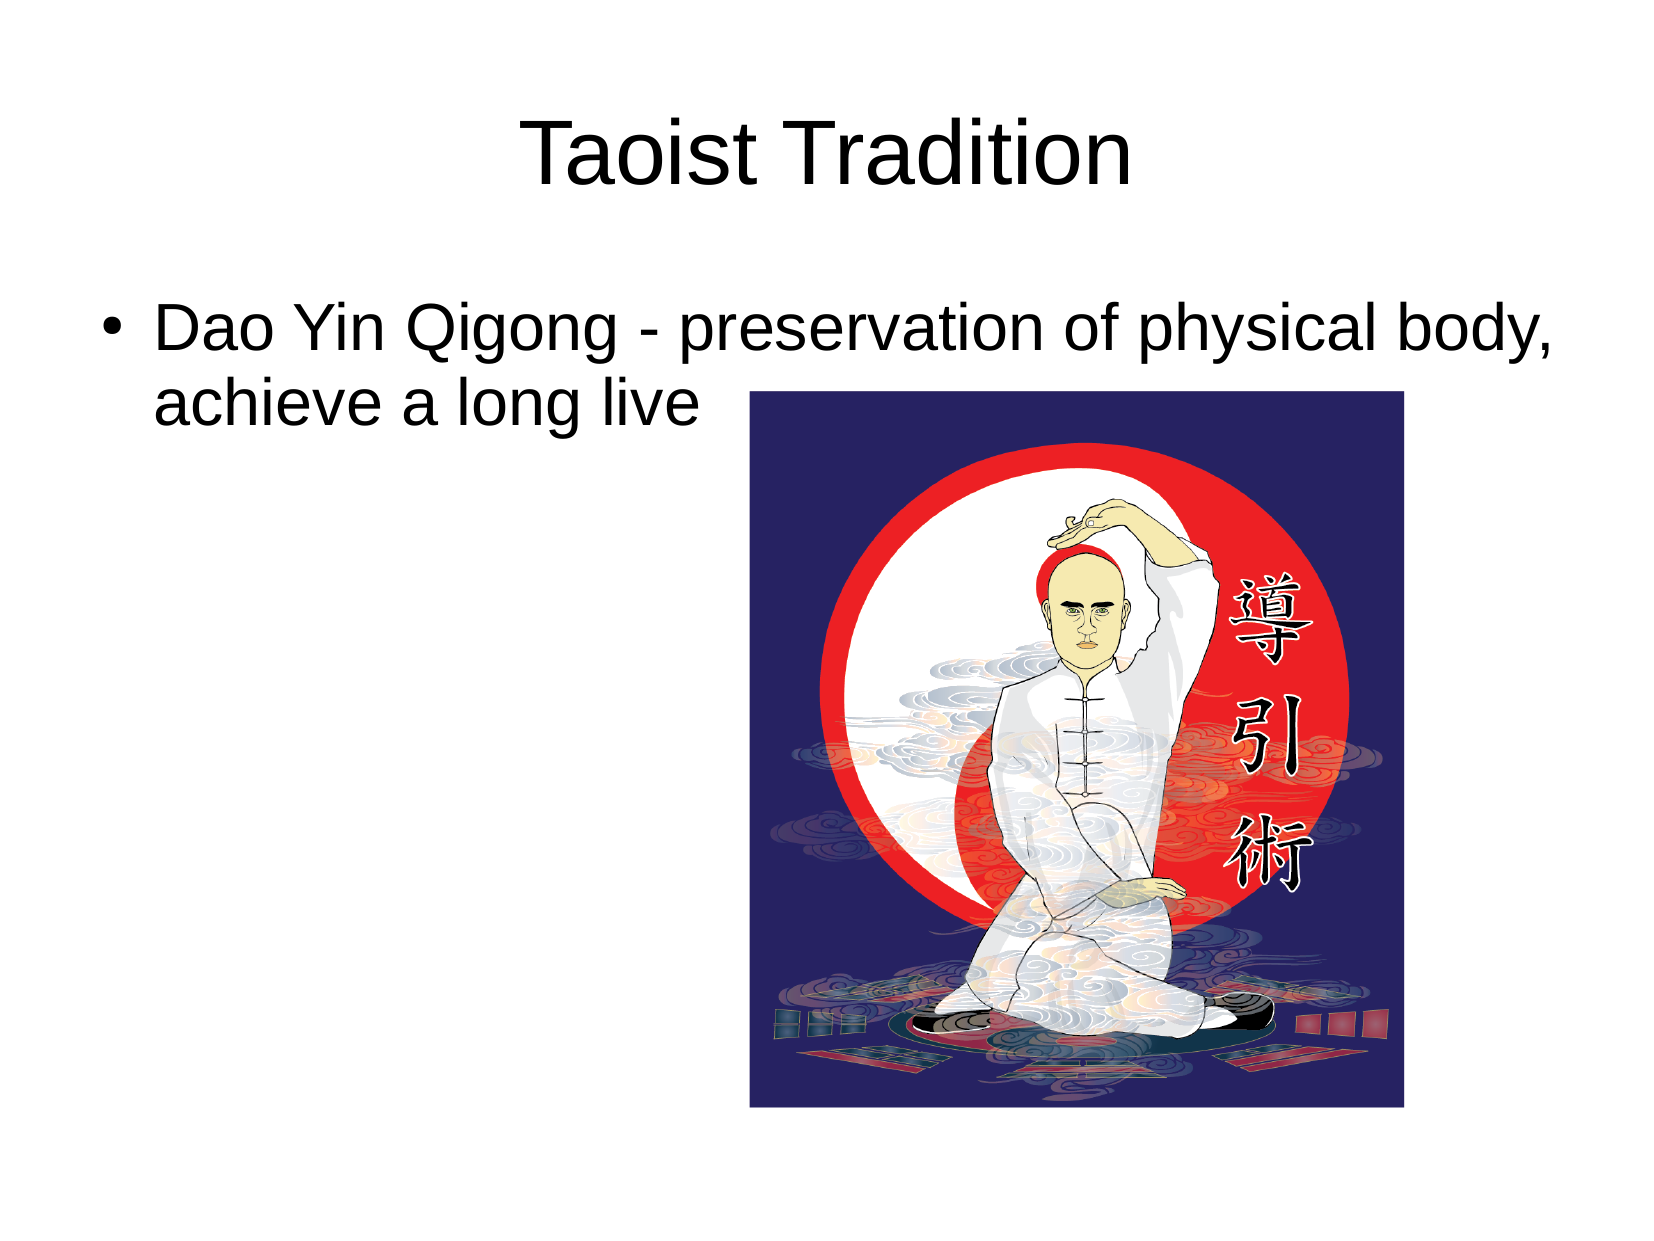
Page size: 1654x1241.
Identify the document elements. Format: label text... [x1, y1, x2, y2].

picture [747, 389, 1406, 1109]
list Dao Yin Qigong - preservation of physical body, achieve a long live [82, 290, 1571, 1010]
title Taoist Tradition [82, 49, 1571, 257]
